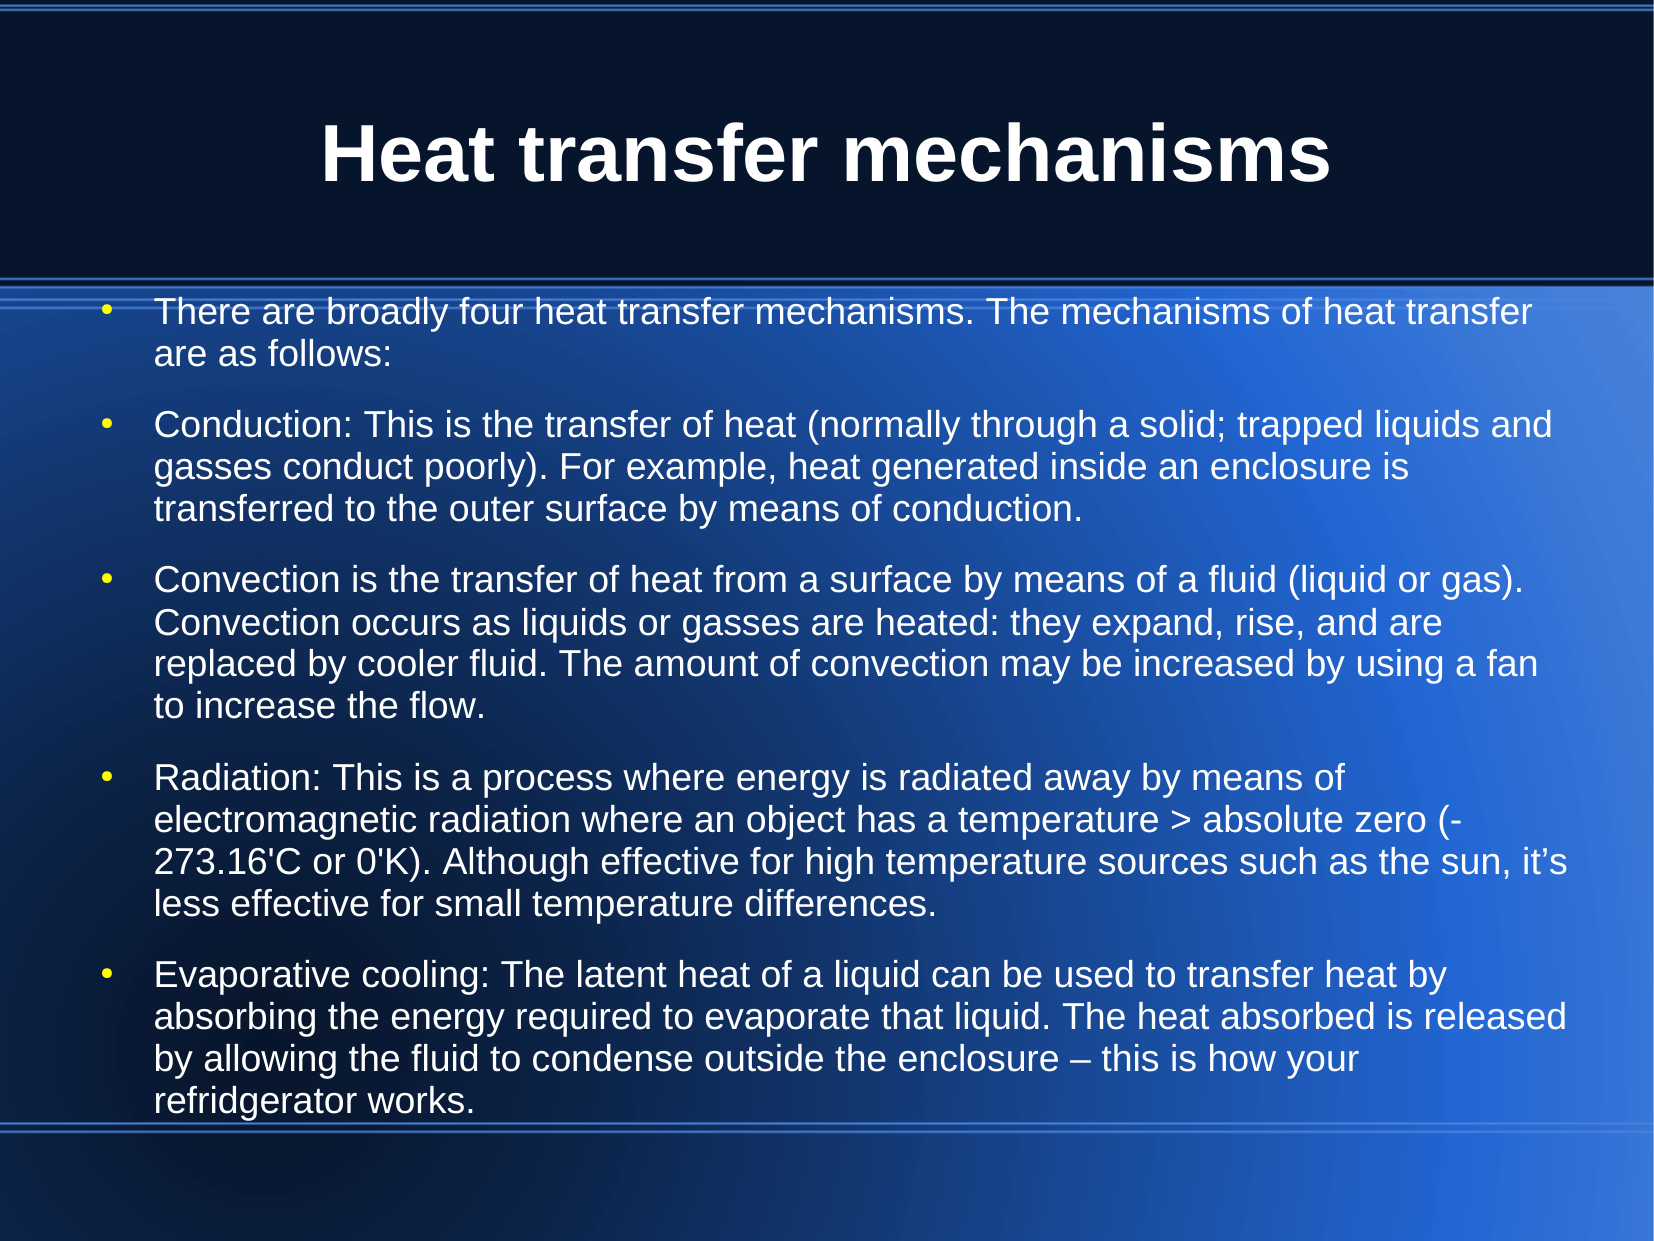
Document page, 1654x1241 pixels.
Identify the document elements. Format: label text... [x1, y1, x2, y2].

list There are broadly four heat transfer mechanisms. The mechanisms of heat transfer are as follows: Conduction: This is the transfer of heat (normally through a solid; trapped liquids and gasses conduct poorly). For example, heat generated inside an enclosure is transferred to the outer surface by means of conduction. Convection is the transfer of heat from a surface by means of a fluid (liquid or gas). Convection occurs as liquids or gasses are heated: they expand, rise, and are replaced by cooler fluid. The amount of convection may be increased by using a fan to increase the flow. Radiation: This is a process where energy is radiated away by means of electromagnetic radiation where an object has a temperature > absolute zero (-273.16'C or 0'K). Although effective for high temperature sources such as the sun, it’s less effective for small temperature differences. Evaporative cooling: The latent heat of a liquid can be used to transfer heat by absorbing the energy required to evaporate that liquid. The heat absorbed is released by allowing the fluid to condense outside the enclosure – this is how your refridgerator works. [82, 290, 1571, 1123]
title Heat transfer mechanisms [82, 49, 1571, 257]
picture [0, 0, 1654, 1241]
